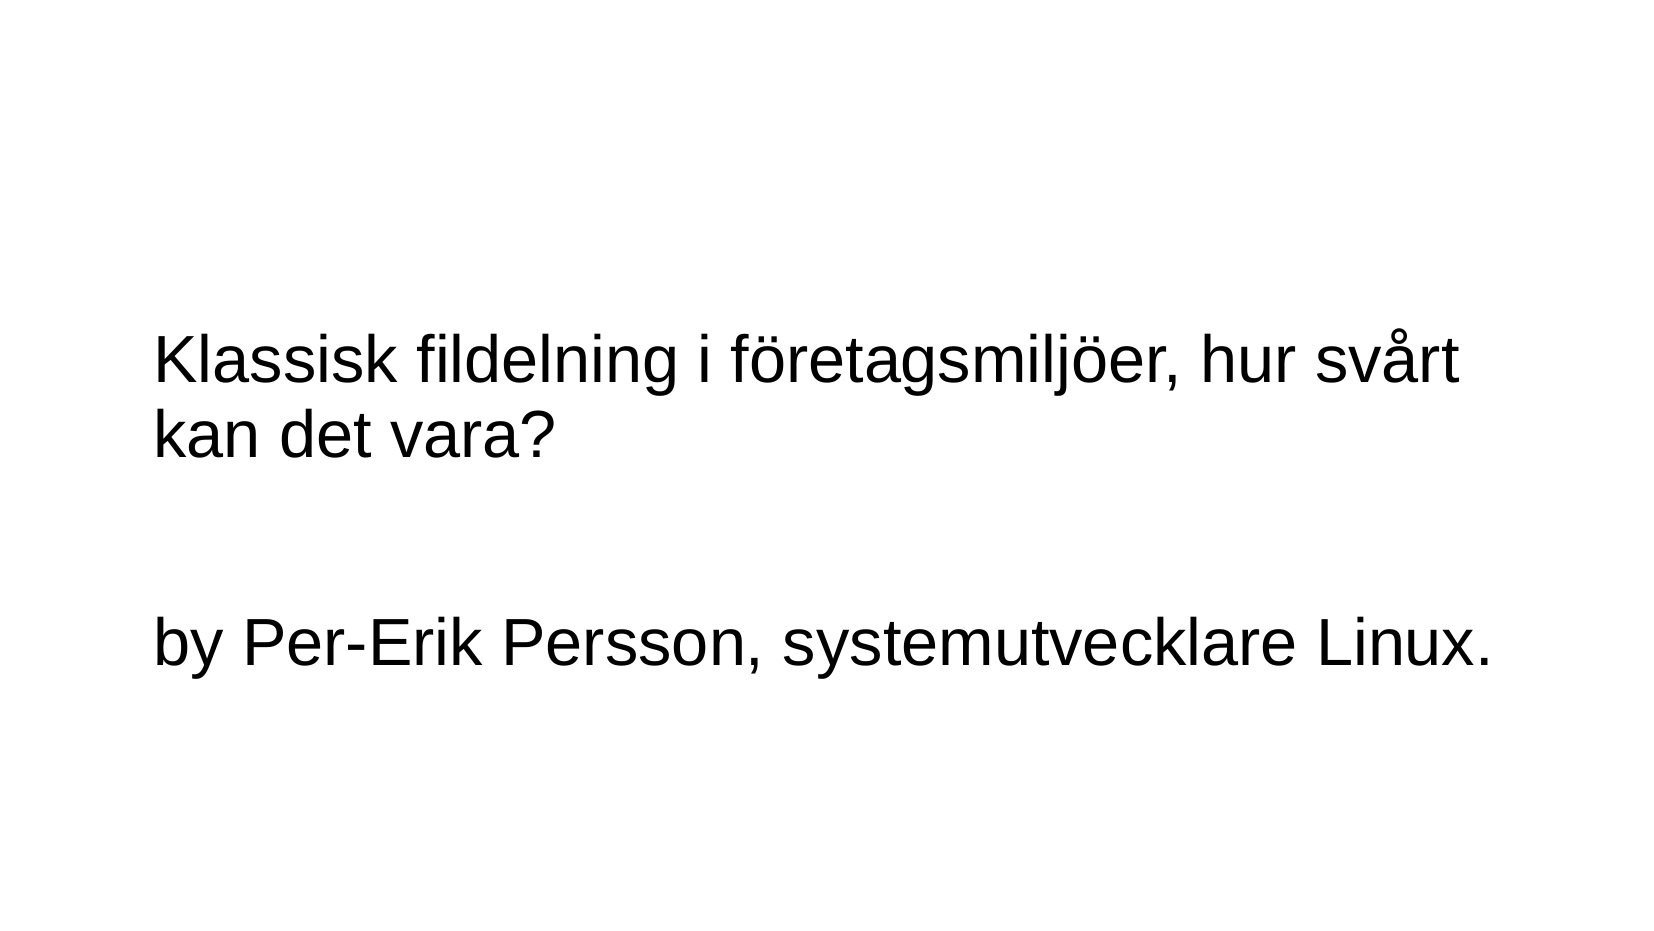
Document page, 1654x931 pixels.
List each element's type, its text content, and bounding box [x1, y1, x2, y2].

list Klassisk fildelning i företagsmiljöer, hur svårt kan det vara? by Per-Erik Persson, systemutvecklare Linux. [82, 217, 1571, 758]
